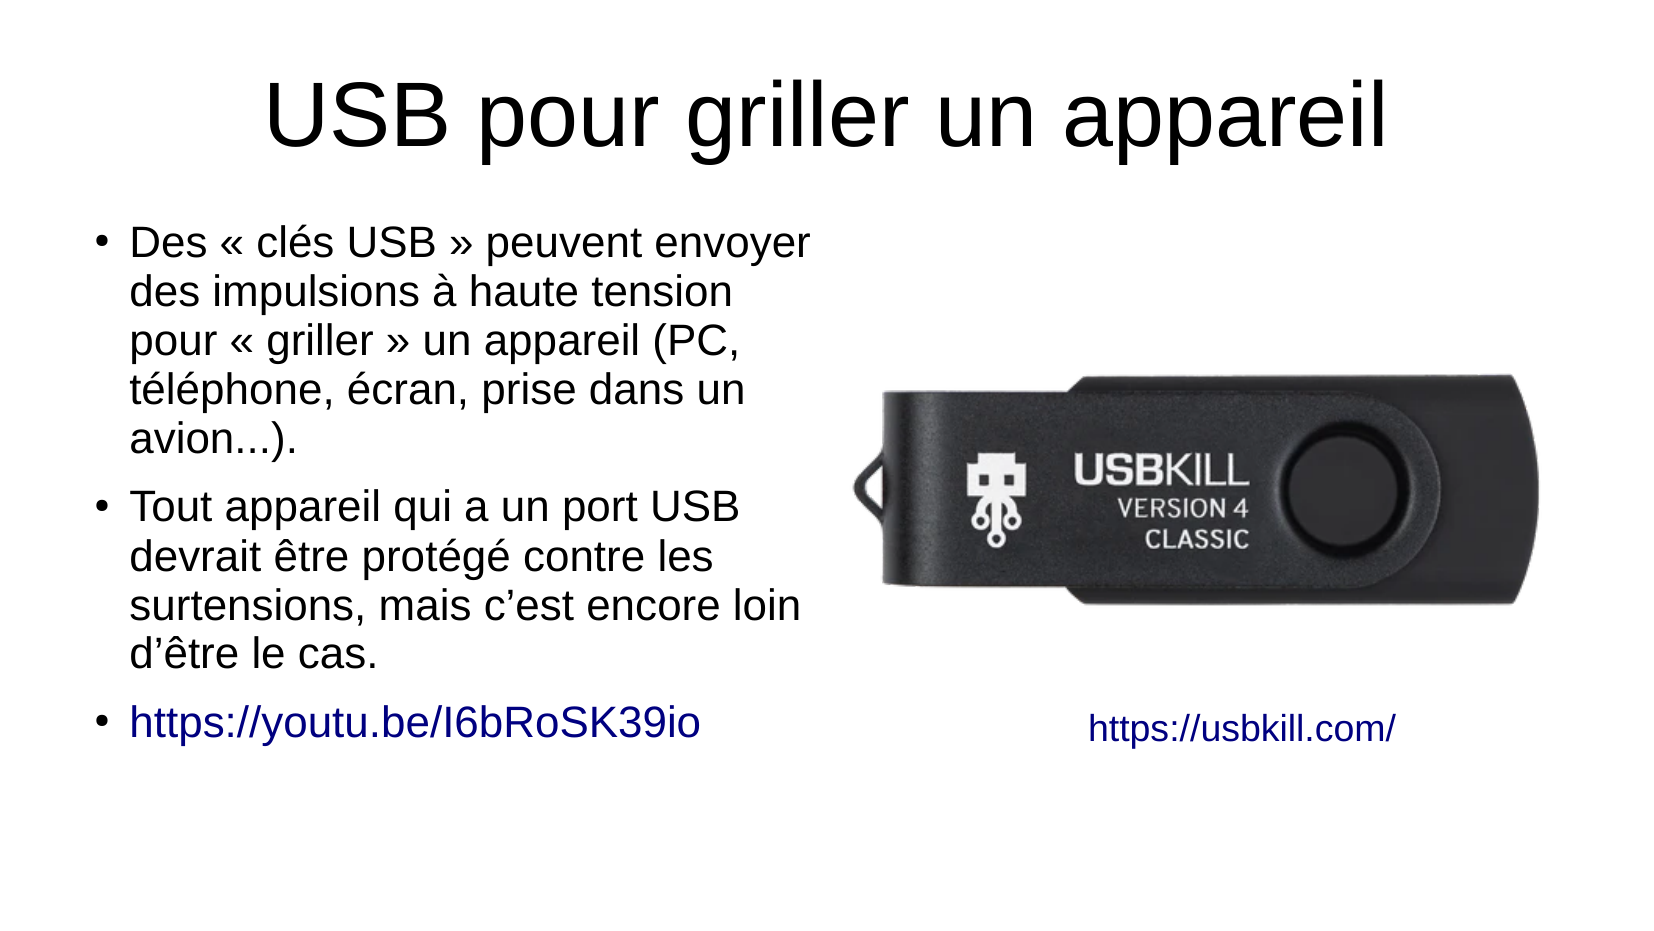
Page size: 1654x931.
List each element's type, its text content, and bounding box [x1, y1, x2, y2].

picture [825, 278, 1575, 701]
title USB pour griller un appareil [82, 37, 1571, 193]
list Des « clés USB » peuvent envoyer des impulsions à haute tension pour « griller » un appareil (PC, téléphone, écran, prise dans un avion...). Tout appareil qui a un port USB devrait être protégé contre les surtensions, mais c’est encore loin d’être le cas. https://youtu.be/I6bRoSK39io [82, 217, 826, 758]
text_box https://usbkill.com/ [1073, 700, 1412, 758]
